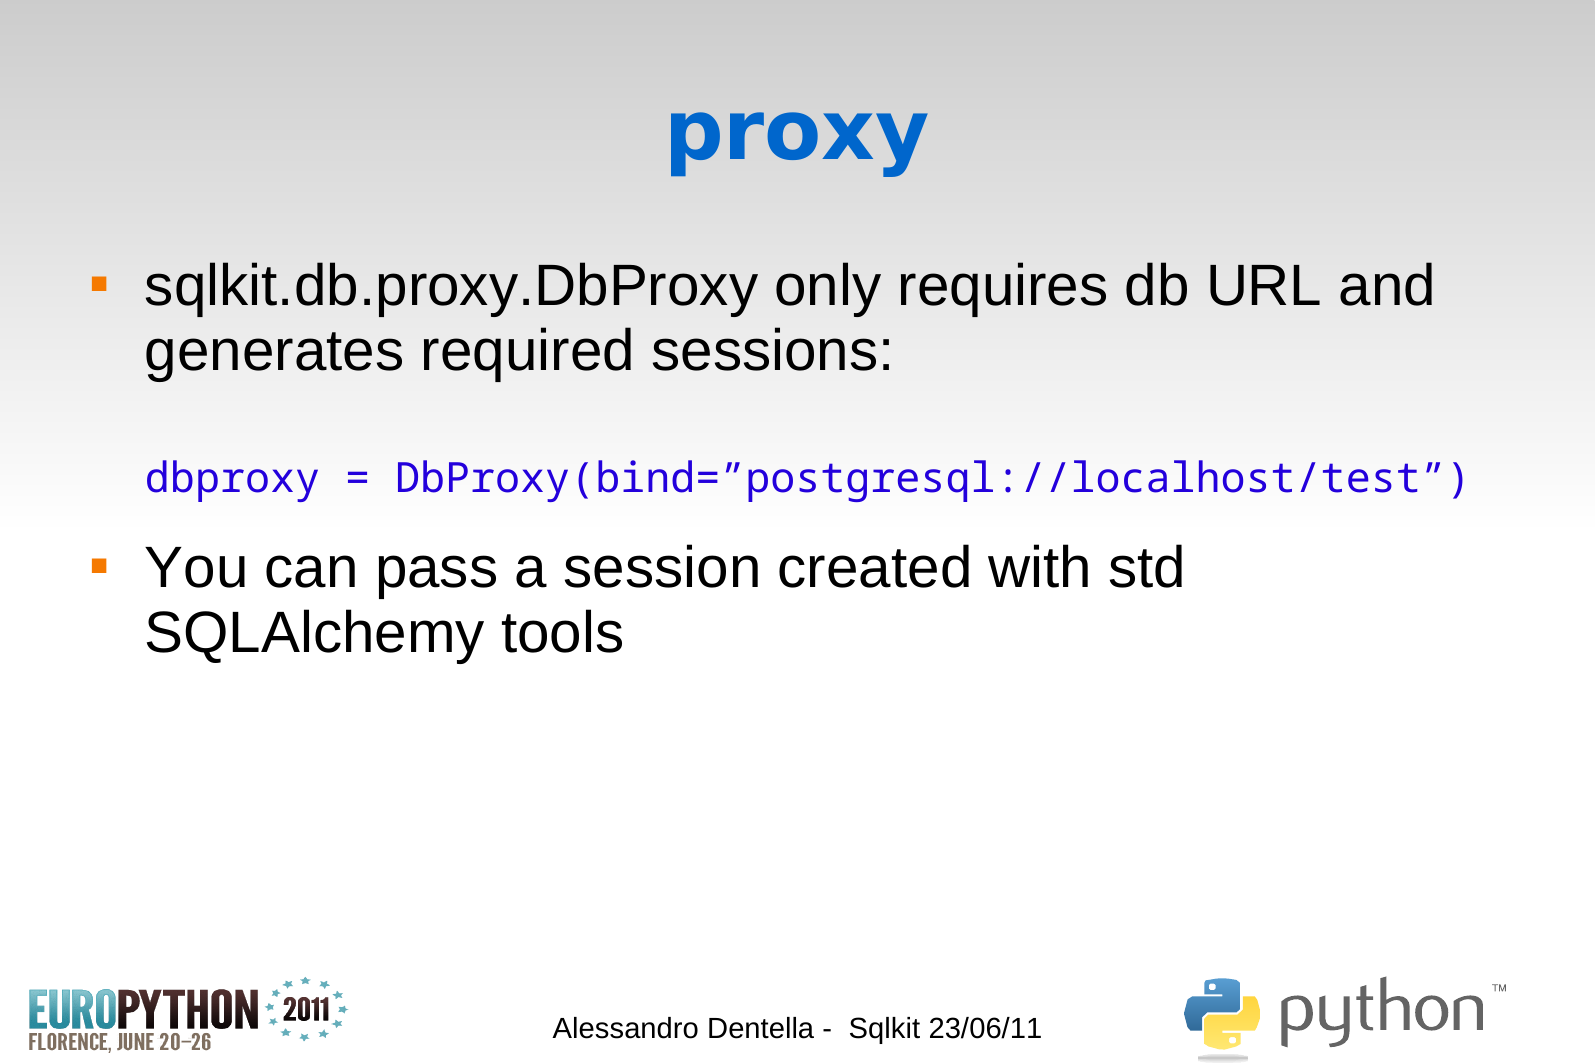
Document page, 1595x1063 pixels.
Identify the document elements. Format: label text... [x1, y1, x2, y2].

title proxy [79, 49, 1515, 213]
picture [29, 974, 355, 1058]
list sqlkit.db.proxy.DbProxy only requires db URL and generates required sessions: dbproxy = DbProxy(bind=”postgresql://localhost/test”) You can pass a session created with std SQLAlchemy tools [74, 253, 1510, 940]
